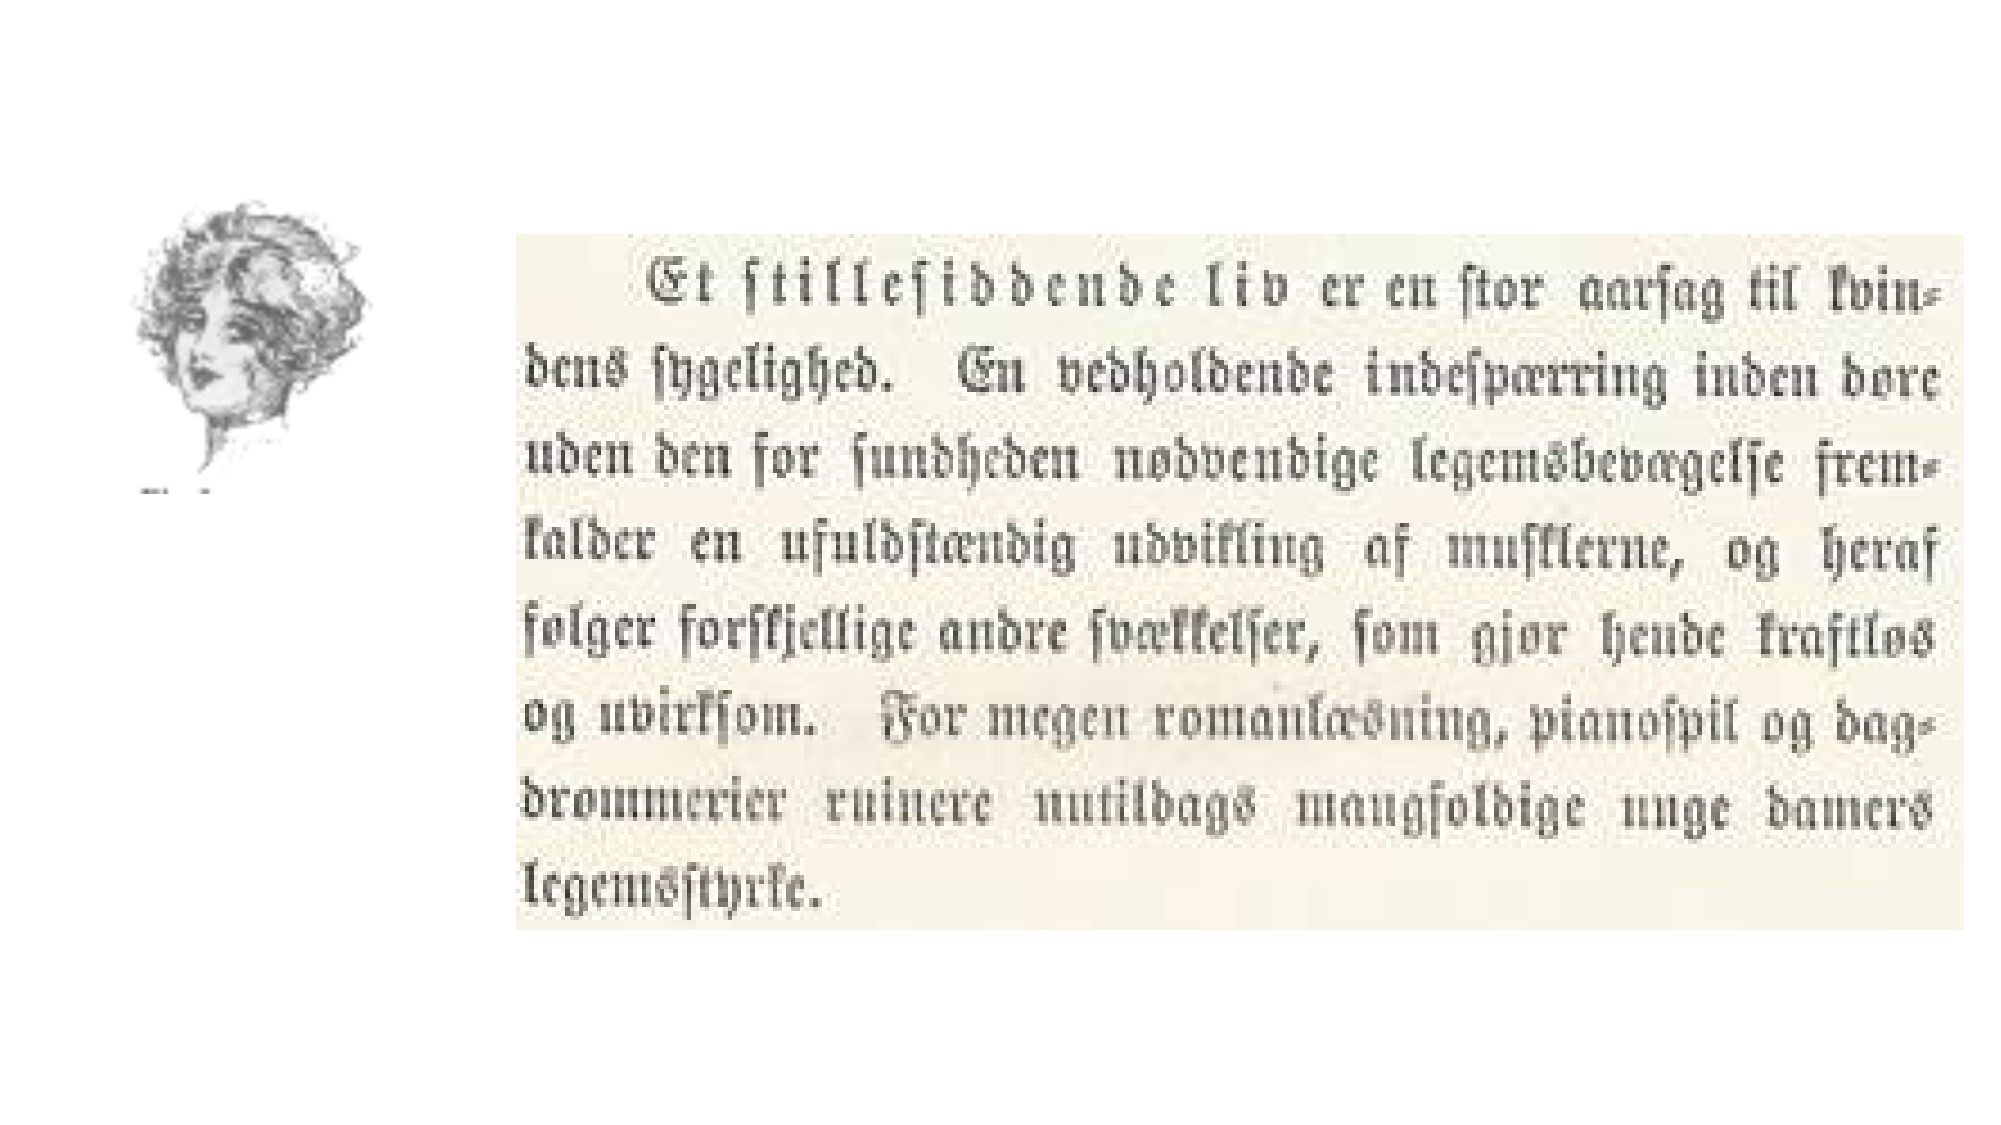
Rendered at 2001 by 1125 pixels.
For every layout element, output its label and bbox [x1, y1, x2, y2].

picture [516, 234, 1964, 930]
picture [108, 194, 389, 494]
